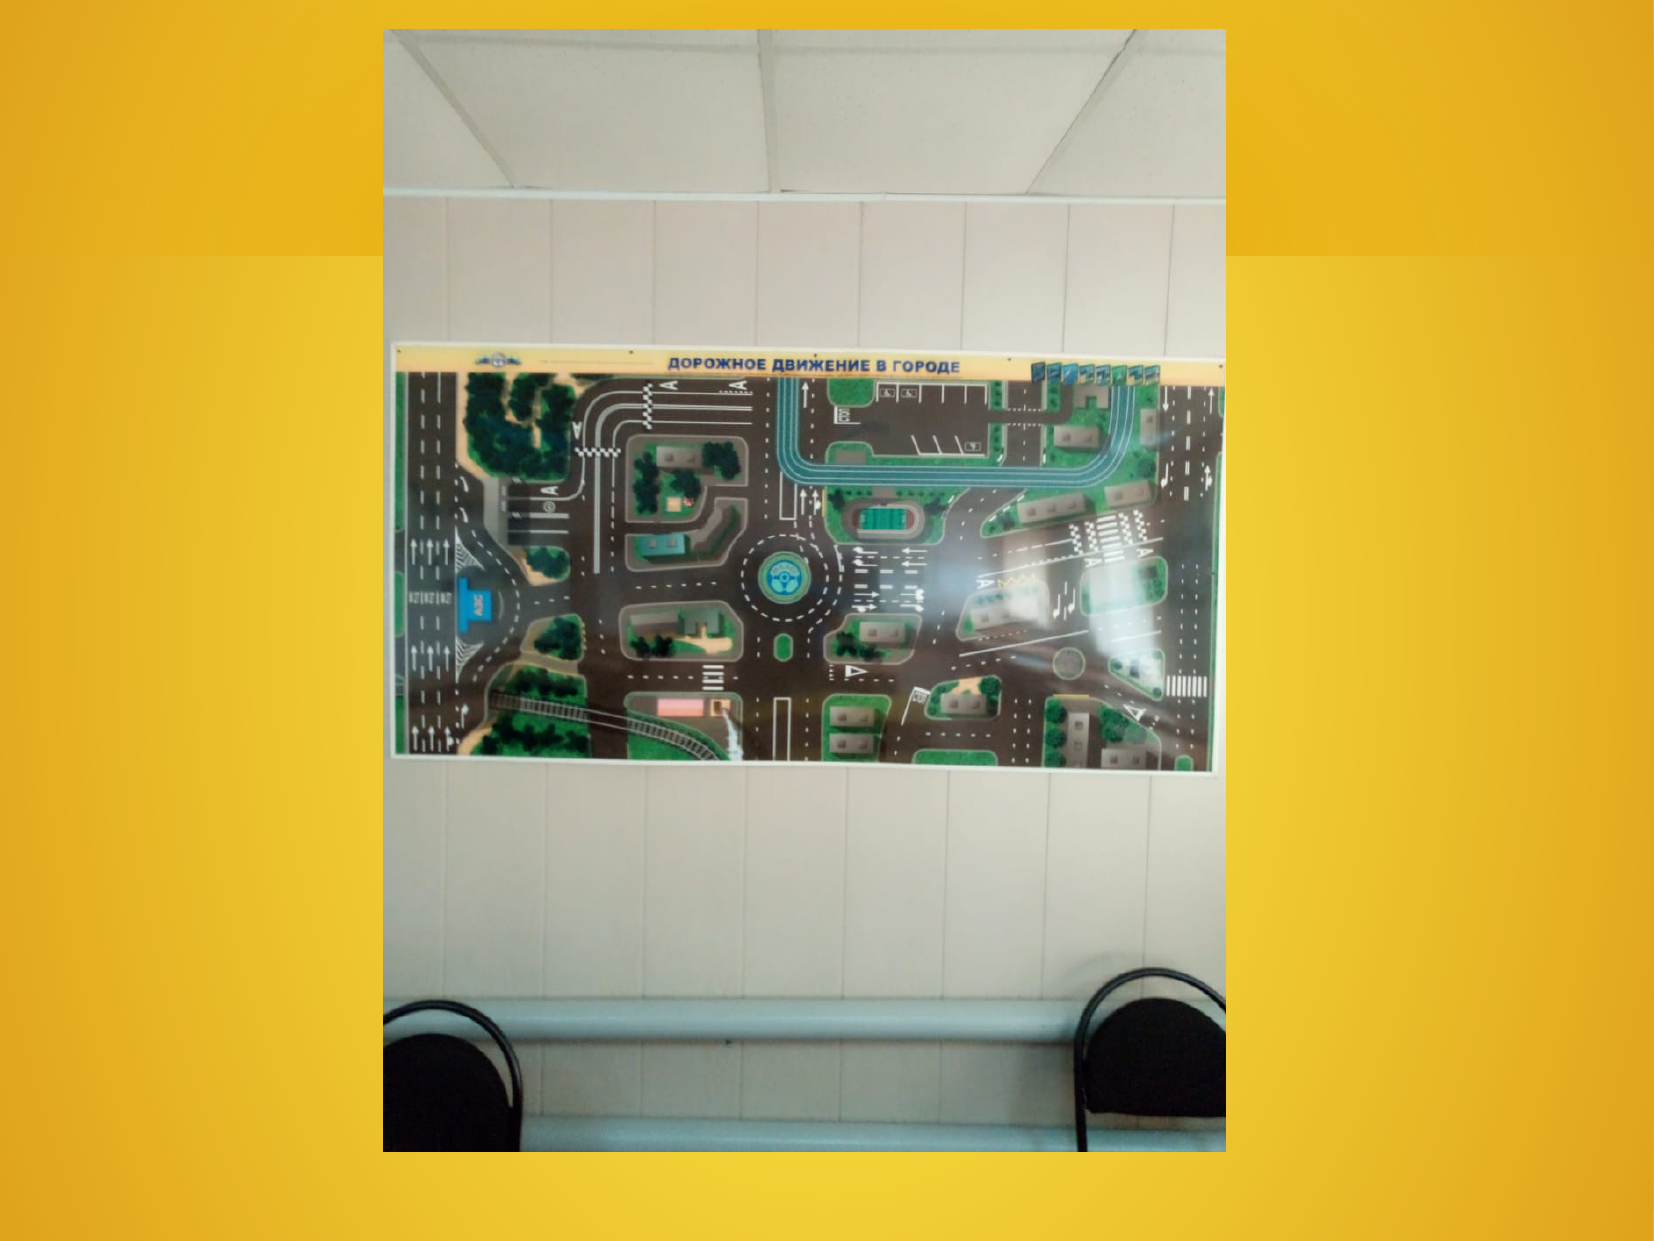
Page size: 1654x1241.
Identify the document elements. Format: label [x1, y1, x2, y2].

picture [383, 29, 1226, 1152]
